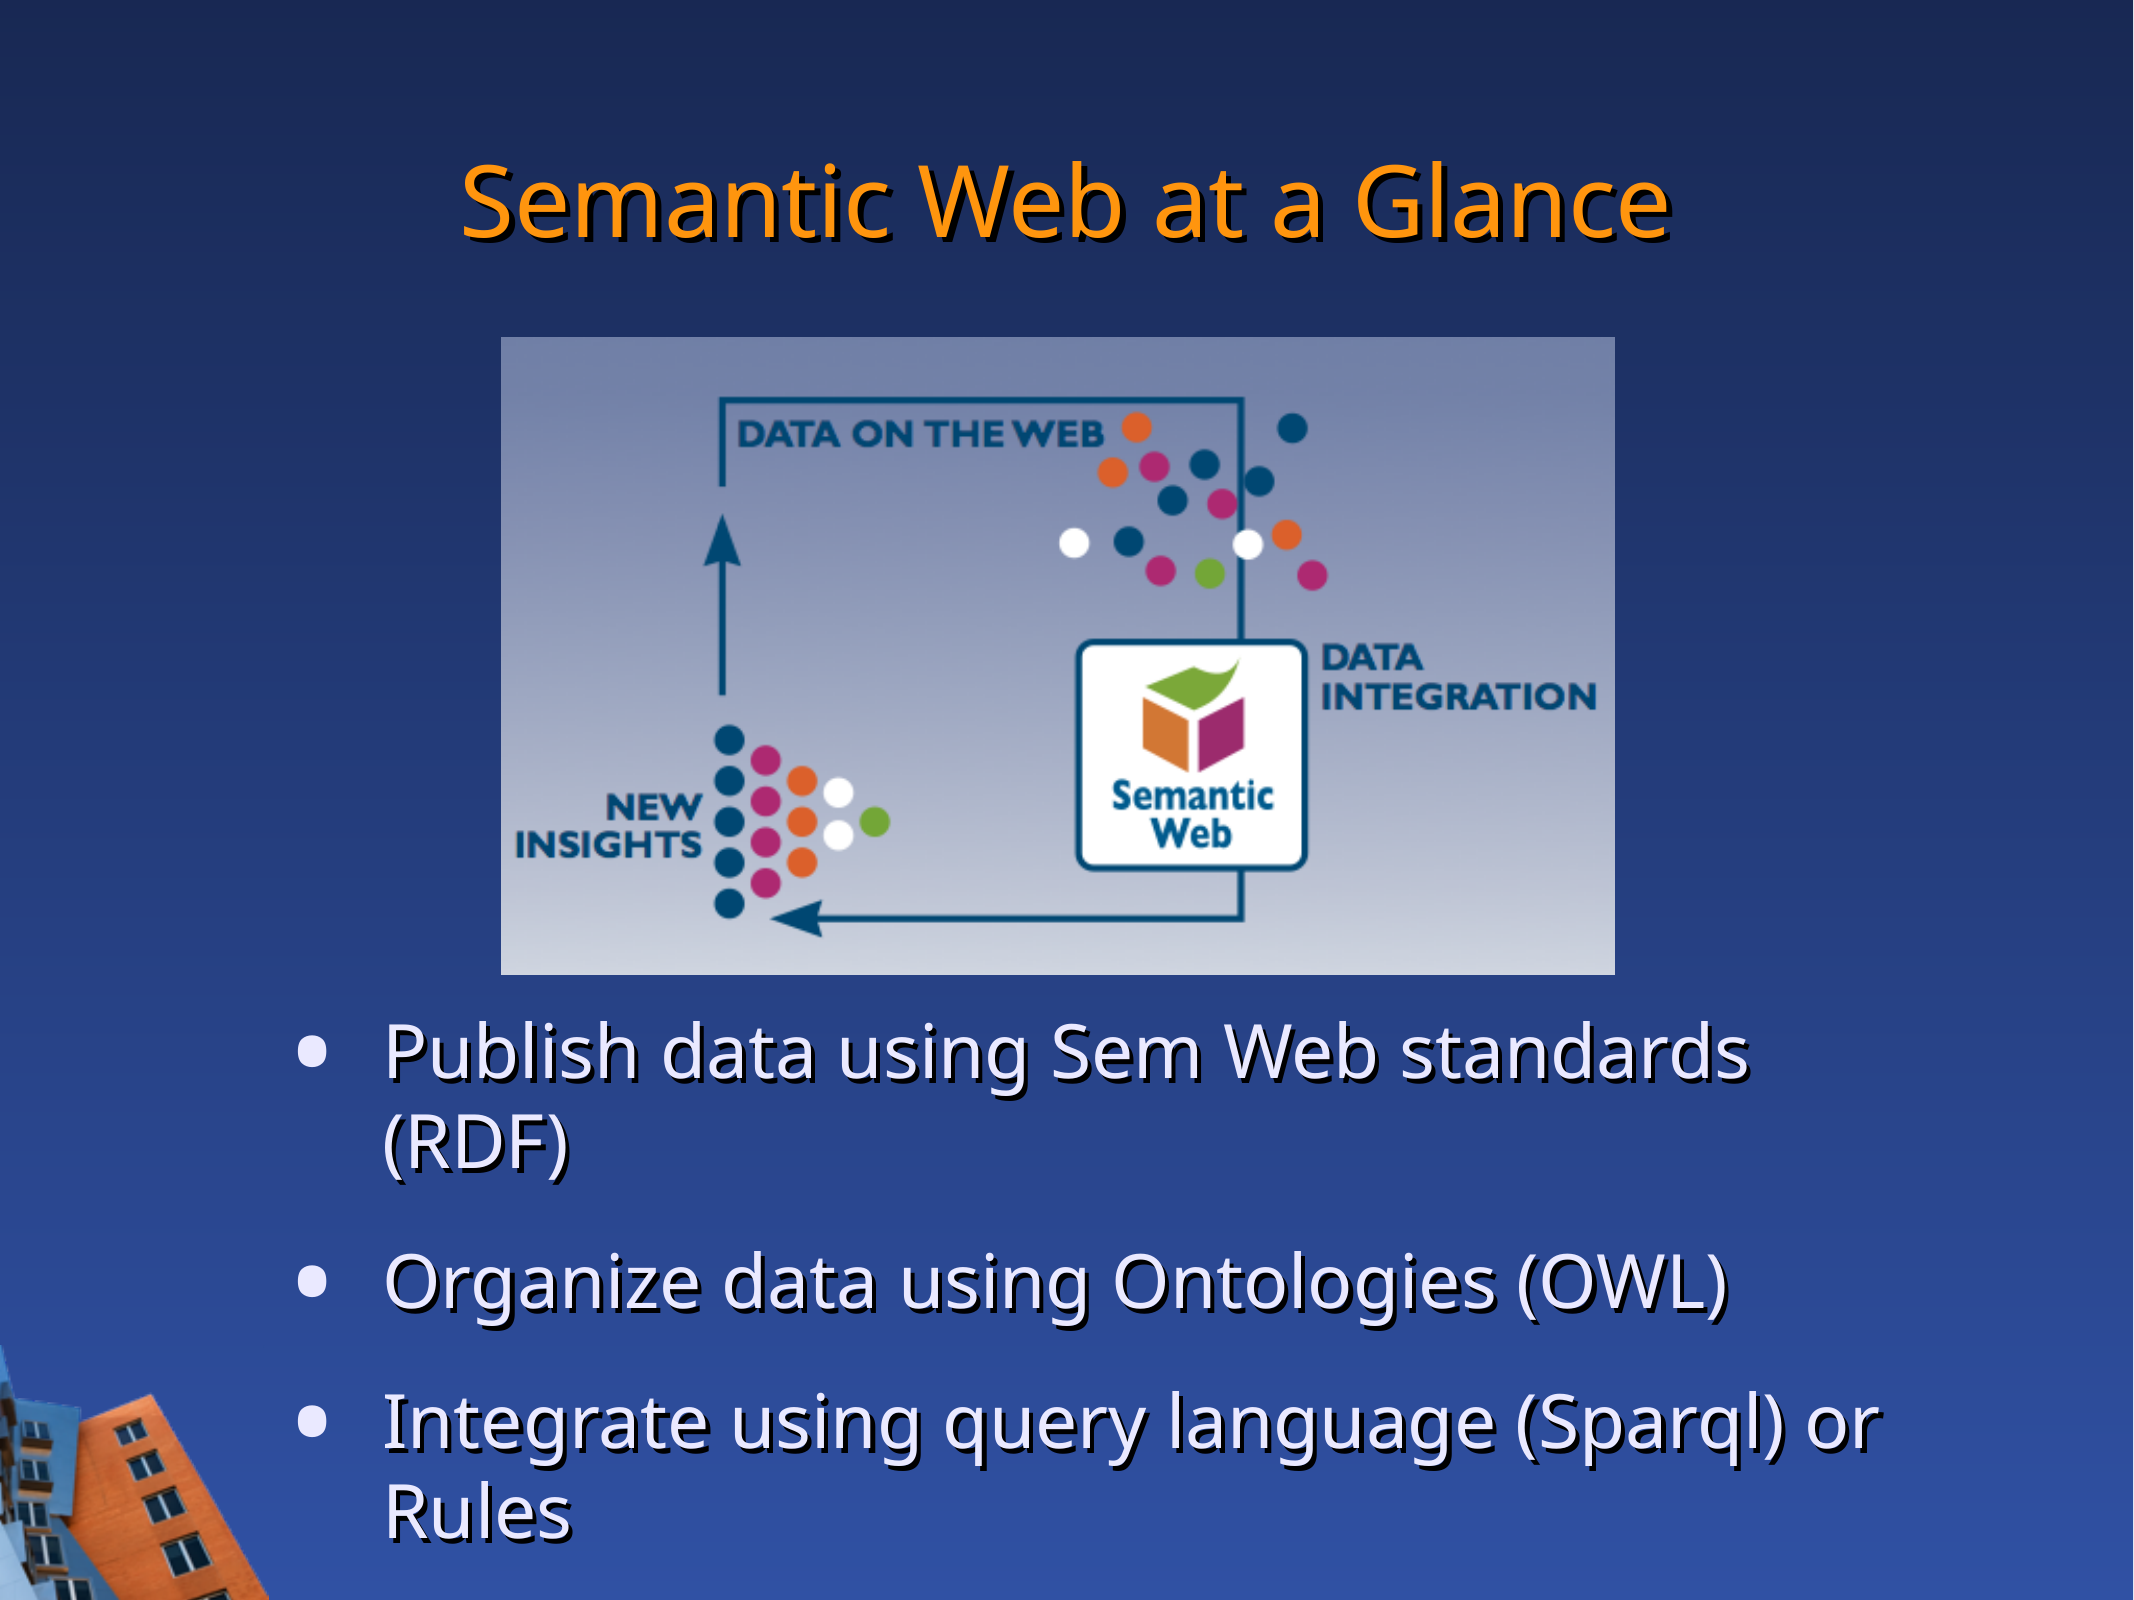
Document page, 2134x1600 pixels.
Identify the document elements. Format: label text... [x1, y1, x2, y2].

title Semantic Web at a Glance [106, 71, 2027, 324]
list Publish data using Sem Web standards (RDF) Organize data using Ontologies (OWL) Integrate using query language (Sparql) or Rules [236, 1003, 1949, 1554]
picture [0, 1345, 269, 1600]
picture [501, 337, 1615, 975]
